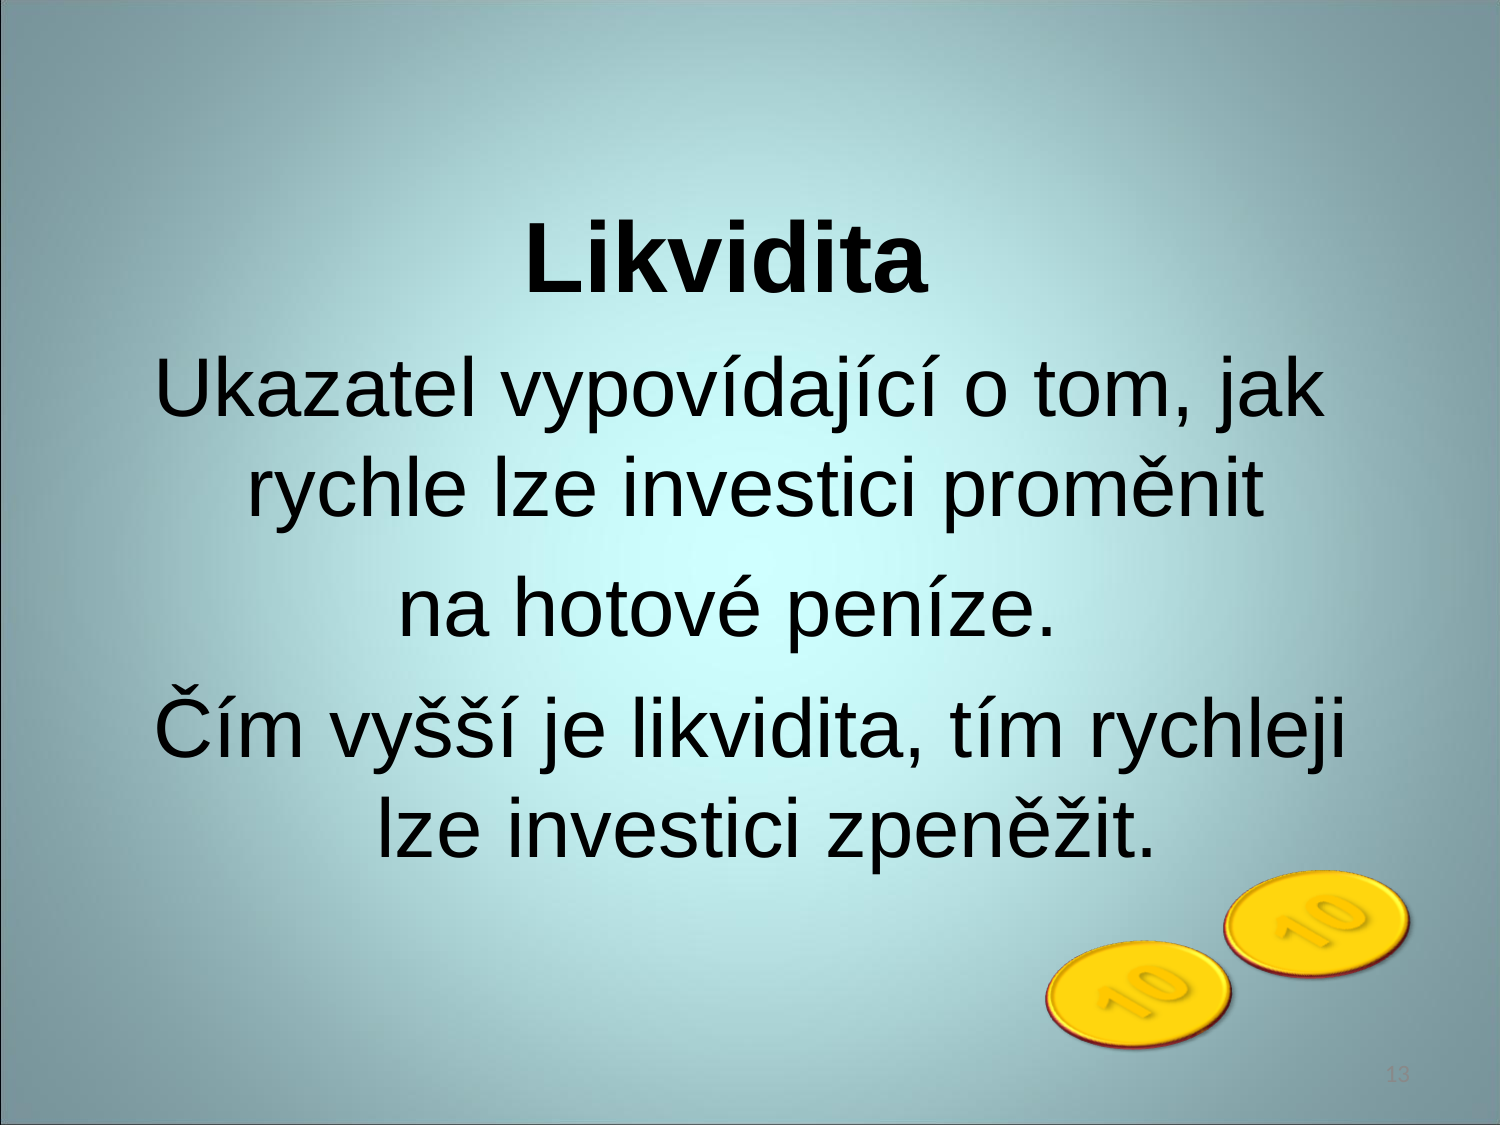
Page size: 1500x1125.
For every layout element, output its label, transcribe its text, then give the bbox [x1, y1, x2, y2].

text_box <číslo> [1074, 1042, 1426, 1103]
list Likvidita Ukazatel vypovídající o tom, jak rychle lze investici proměnit na hotové peníze. Čím vyšší je likvidita, tím rychleji lze investici zpeněžit. [64, 184, 1415, 1003]
picture [0, 0, 1500, 1125]
